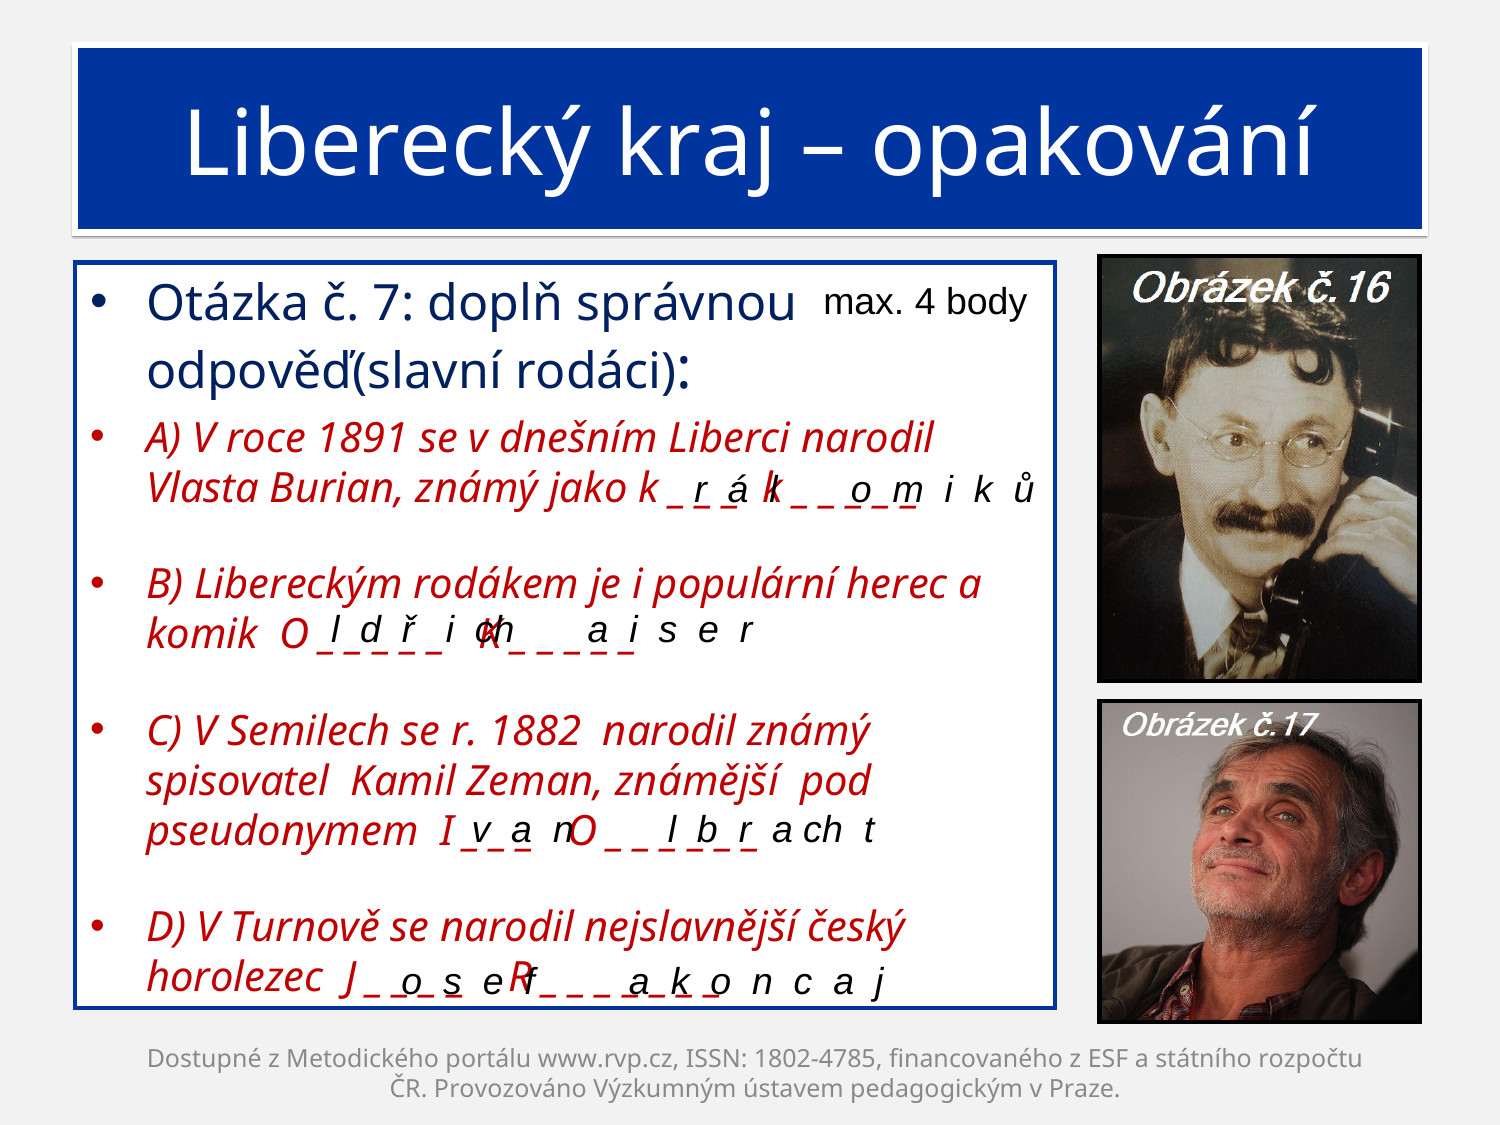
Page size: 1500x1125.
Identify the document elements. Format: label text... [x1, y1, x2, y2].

list Otázka č. 7: doplň správnou odpověď(slavní rodáci): A) V roce 1891 se v dnešním Liberci narodil Vlasta Burian, známý jako k _ _ _ k _ _ _ _ _ B) Libereckým rodákem je i populární herec a komik O _ _ _ _ _ K _ _ _ _ _ C) V Semilech se r. 1882 narodil známý spisovatel Kamil Zeman, známější pod pseudonymem I _ _ _ O _ _ _ _ _ _ D) V Turnově se narodil nejslavnější český horolezec J _ _ _ _ R _ _ _ _ _ _ _ [74, 262, 1055, 1008]
text_box v a n l b r a ch t [456, 796, 915, 858]
text_box o s e f a k o n c a j [386, 949, 915, 1010]
text_box l d ř i ch a i s e r [316, 597, 786, 659]
text_box max. 4 body [808, 269, 1055, 330]
text_box [1101, 257, 1418, 679]
title Liberecký kraj – opakování [75, 45, 1426, 233]
text_box r á l o m i k ů [679, 456, 1055, 518]
text_box Dostupné z Metodického portálu www.rvp.cz, ISSN: 1802-4785, financovaného z ESF a státního rozpočtu ČR. Provozováno Výzkumným ústavem pedagogickým v Praze. [117, 1042, 1395, 1103]
picture [1101, 703, 1418, 1020]
